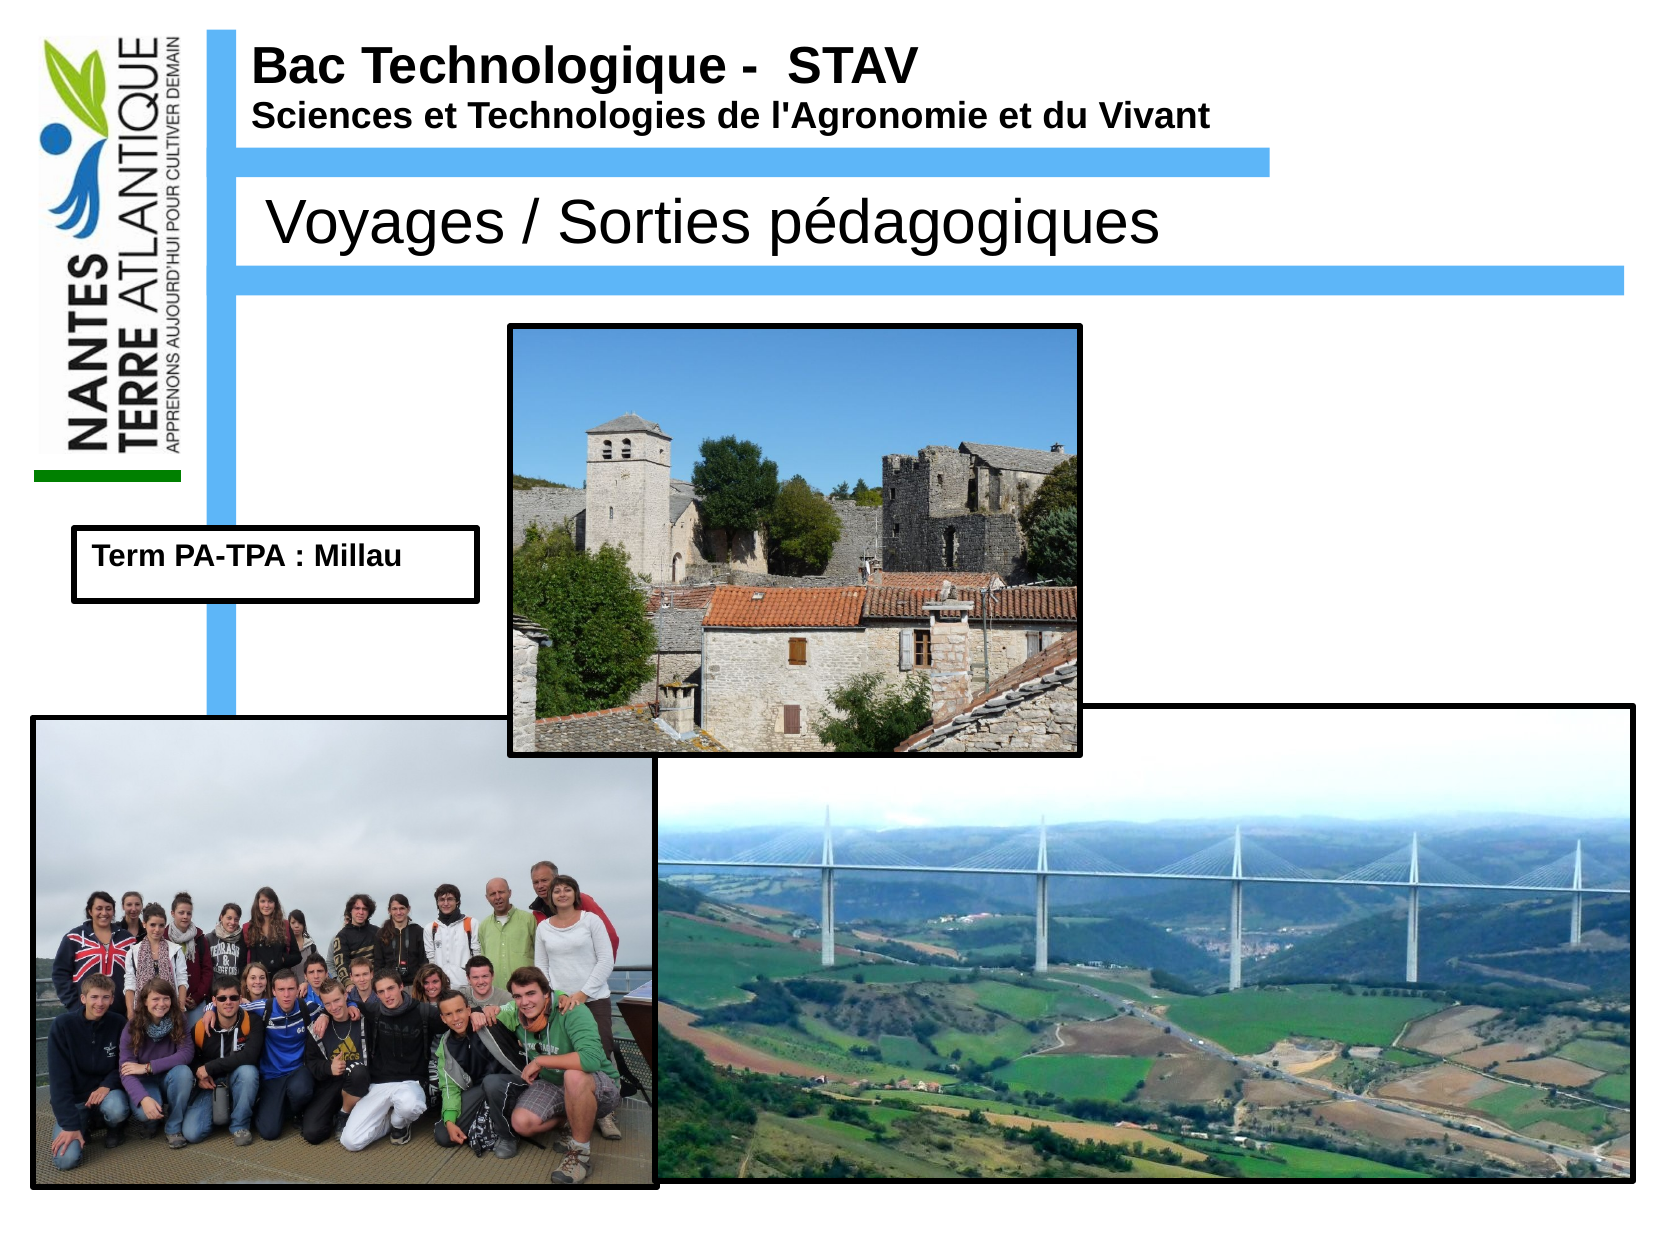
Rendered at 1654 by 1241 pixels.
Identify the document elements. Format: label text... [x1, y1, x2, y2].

picture [40, 37, 181, 454]
picture [512, 329, 1078, 753]
text_box Term PA-TPA : Millau [73, 528, 477, 602]
picture [35, 720, 654, 1185]
title Voyages / Sorties pédagogiques [265, 177, 1565, 266]
picture [657, 708, 1631, 1178]
